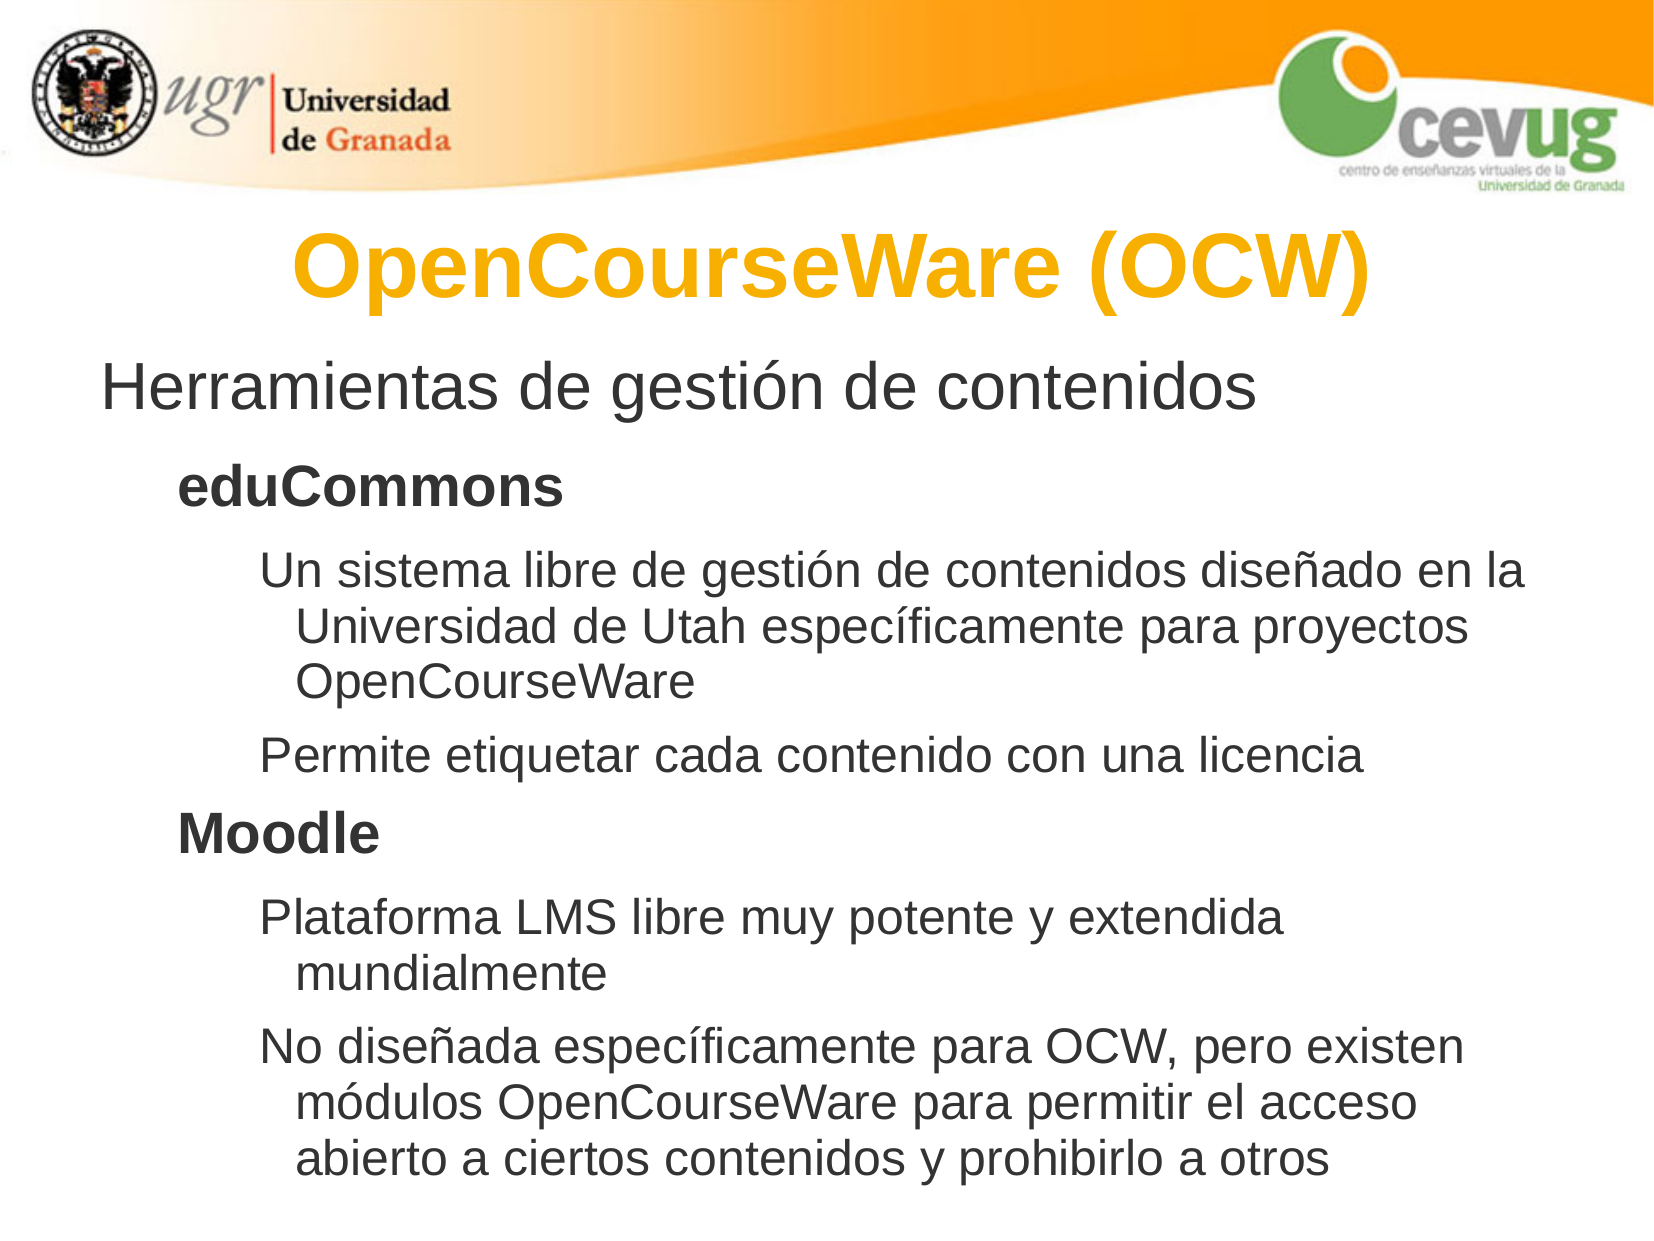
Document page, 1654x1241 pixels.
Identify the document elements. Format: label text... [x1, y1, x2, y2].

title OpenCourseWare (OCW) [88, 177, 1577, 355]
list Herramientas de gestión de contenidos eduCommons Un sistema libre de gestión de contenidos diseñado en la Universidad de Utah específicamente para proyectos OpenCourseWare Permite etiquetar cada contenido con una licencia Moodle Plataforma LMS libre muy potente y extendida mundialmente No diseñada específicamente para OCW, pero existen módulos OpenCourseWare para permitir el acceso abierto a ciertos contenidos y prohibirlo a otros [82, 349, 1571, 1189]
